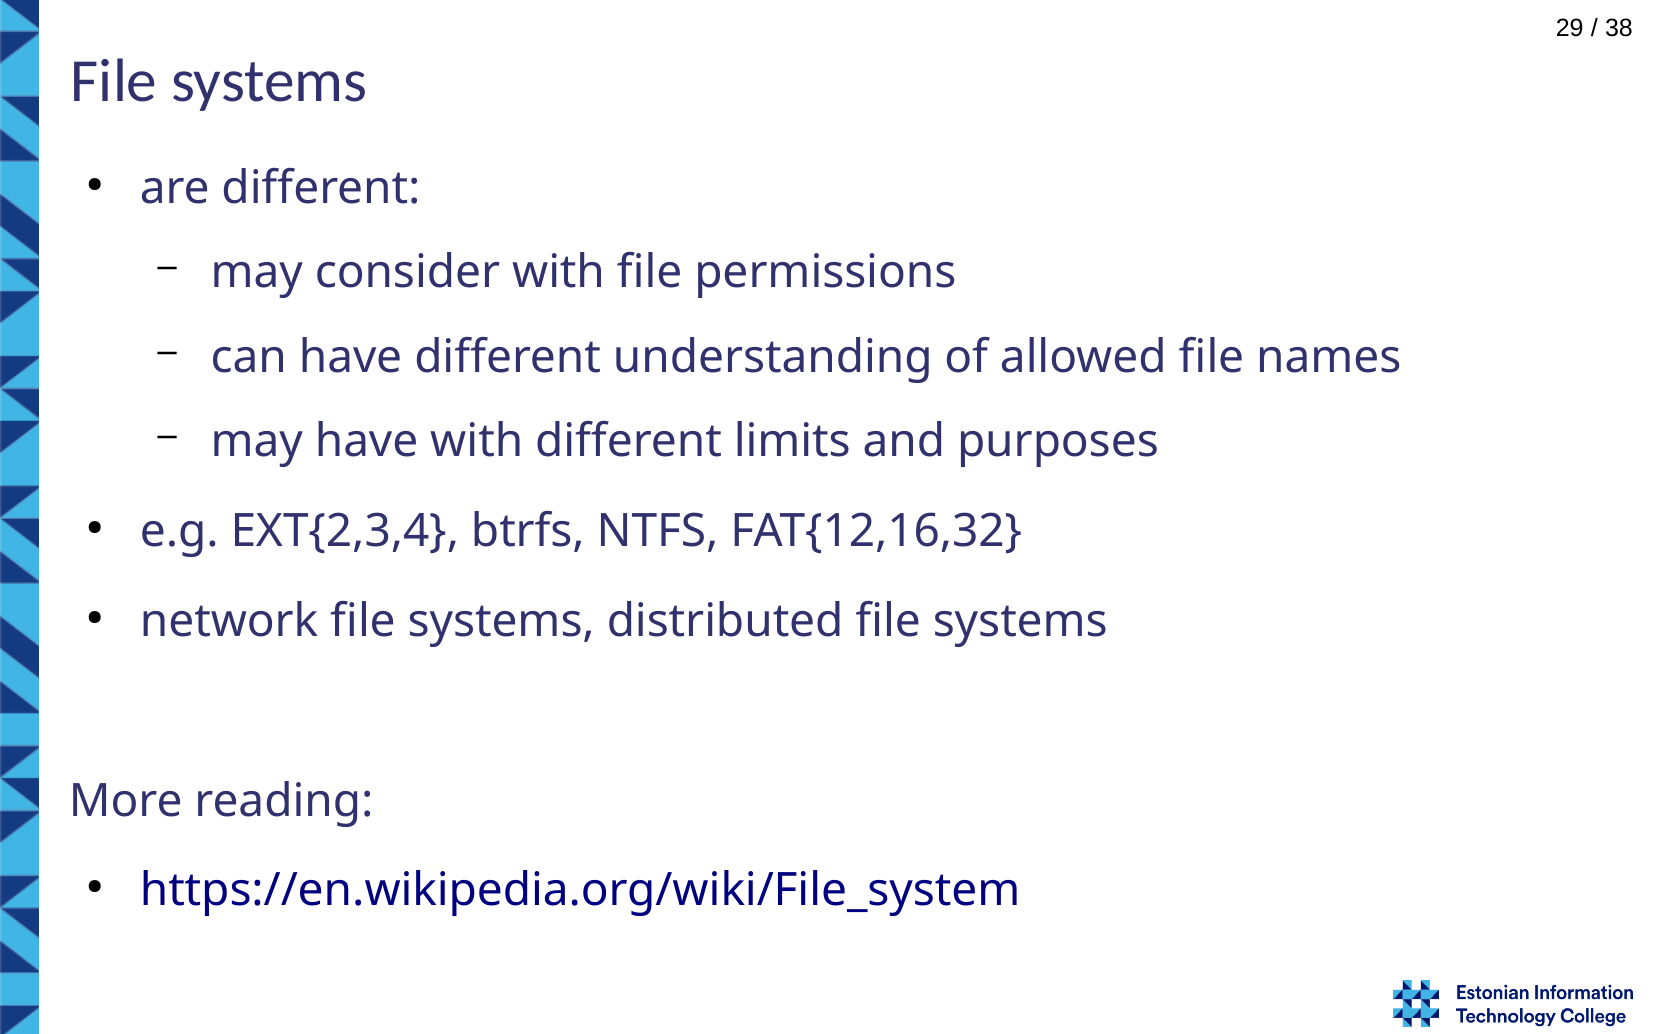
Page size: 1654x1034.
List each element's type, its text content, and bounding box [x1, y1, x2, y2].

list are different: may consider with file permissions can have different understanding of allowed file names may have with different limits and purposes e.g. EXT{2,3,4}, btrfs, NTFS, FAT{12,16,32} network file systems, distributed file systems More reading: https://en.wikipedia.org/wiki/File_system [68, 153, 1630, 957]
picture [1393, 980, 1633, 1027]
title File systems [70, 41, 1630, 130]
